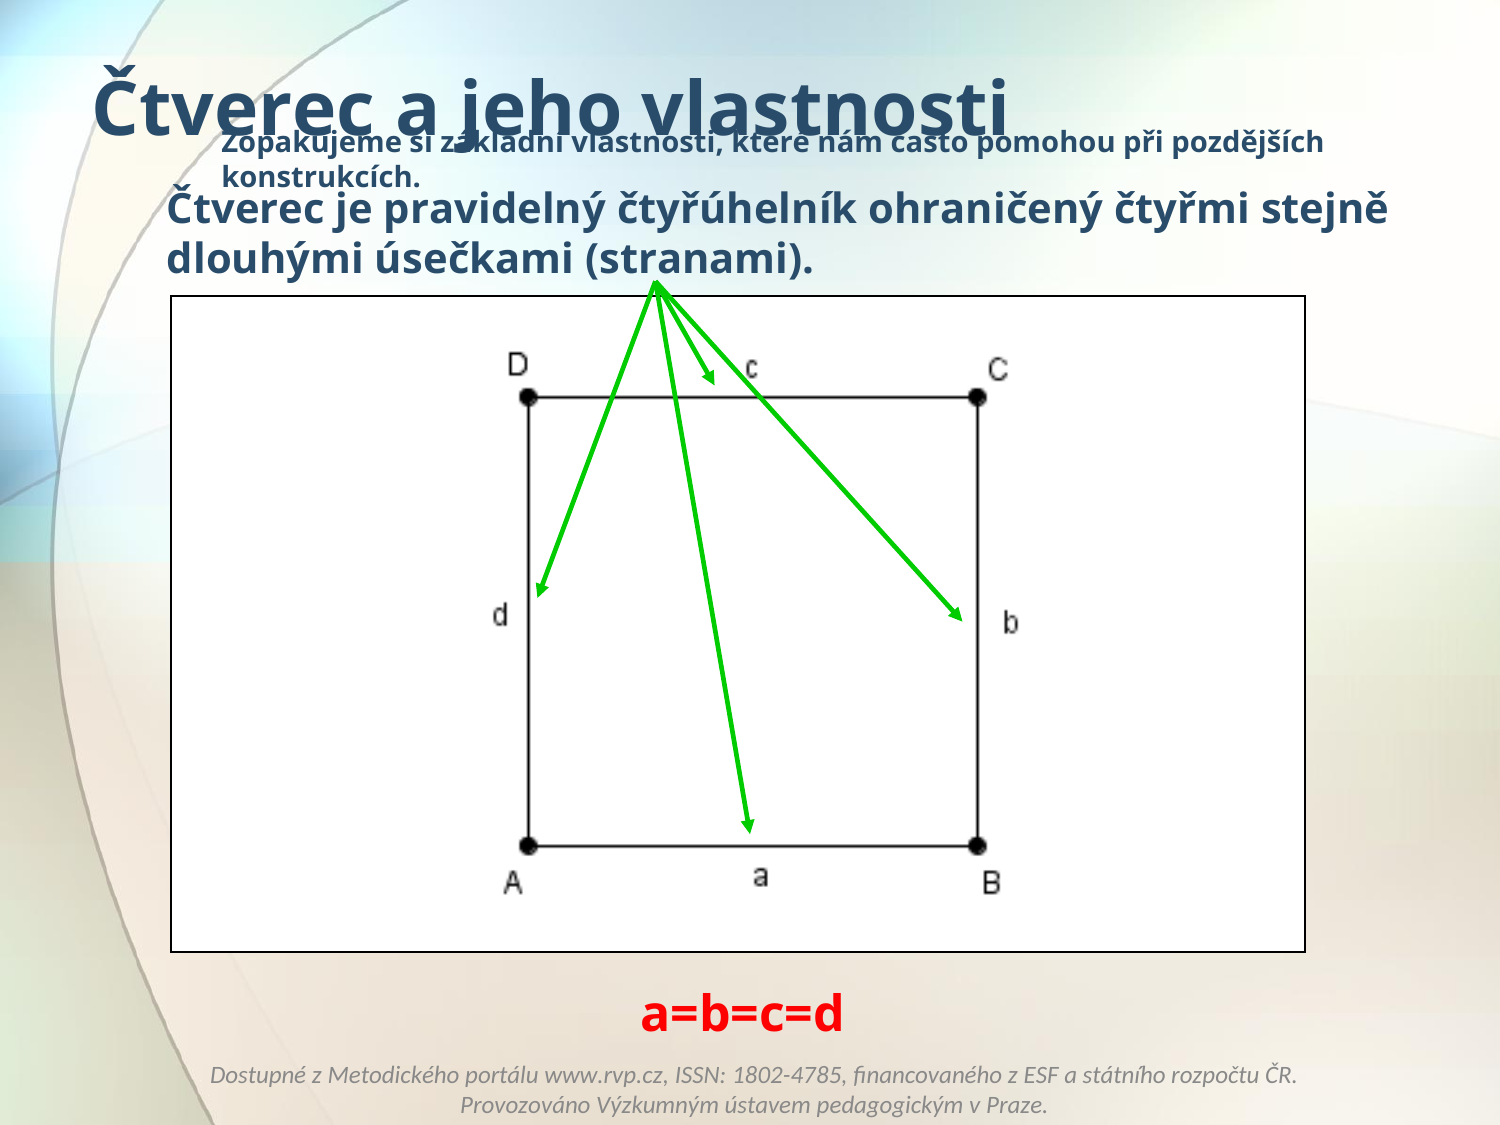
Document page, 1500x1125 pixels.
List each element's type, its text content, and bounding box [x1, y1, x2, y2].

text_box Zopakujeme si základní vlastnosti, které nám často pomohou při pozdějších konstrukcích. [206, 111, 1483, 206]
text_box [650, 295, 656, 304]
text_box Čtverec je pravidelný čtyřúhelník ohraničený čtyřmi stejně dlouhými úsečkami (stranami). [152, 184, 1428, 280]
text_box a=b=c=d [157, 964, 1329, 1059]
title Čtverec a jeho vlastnosti [76, 66, 1412, 161]
picture [0, 0, 1500, 1125]
text_box [171, 295, 1306, 953]
